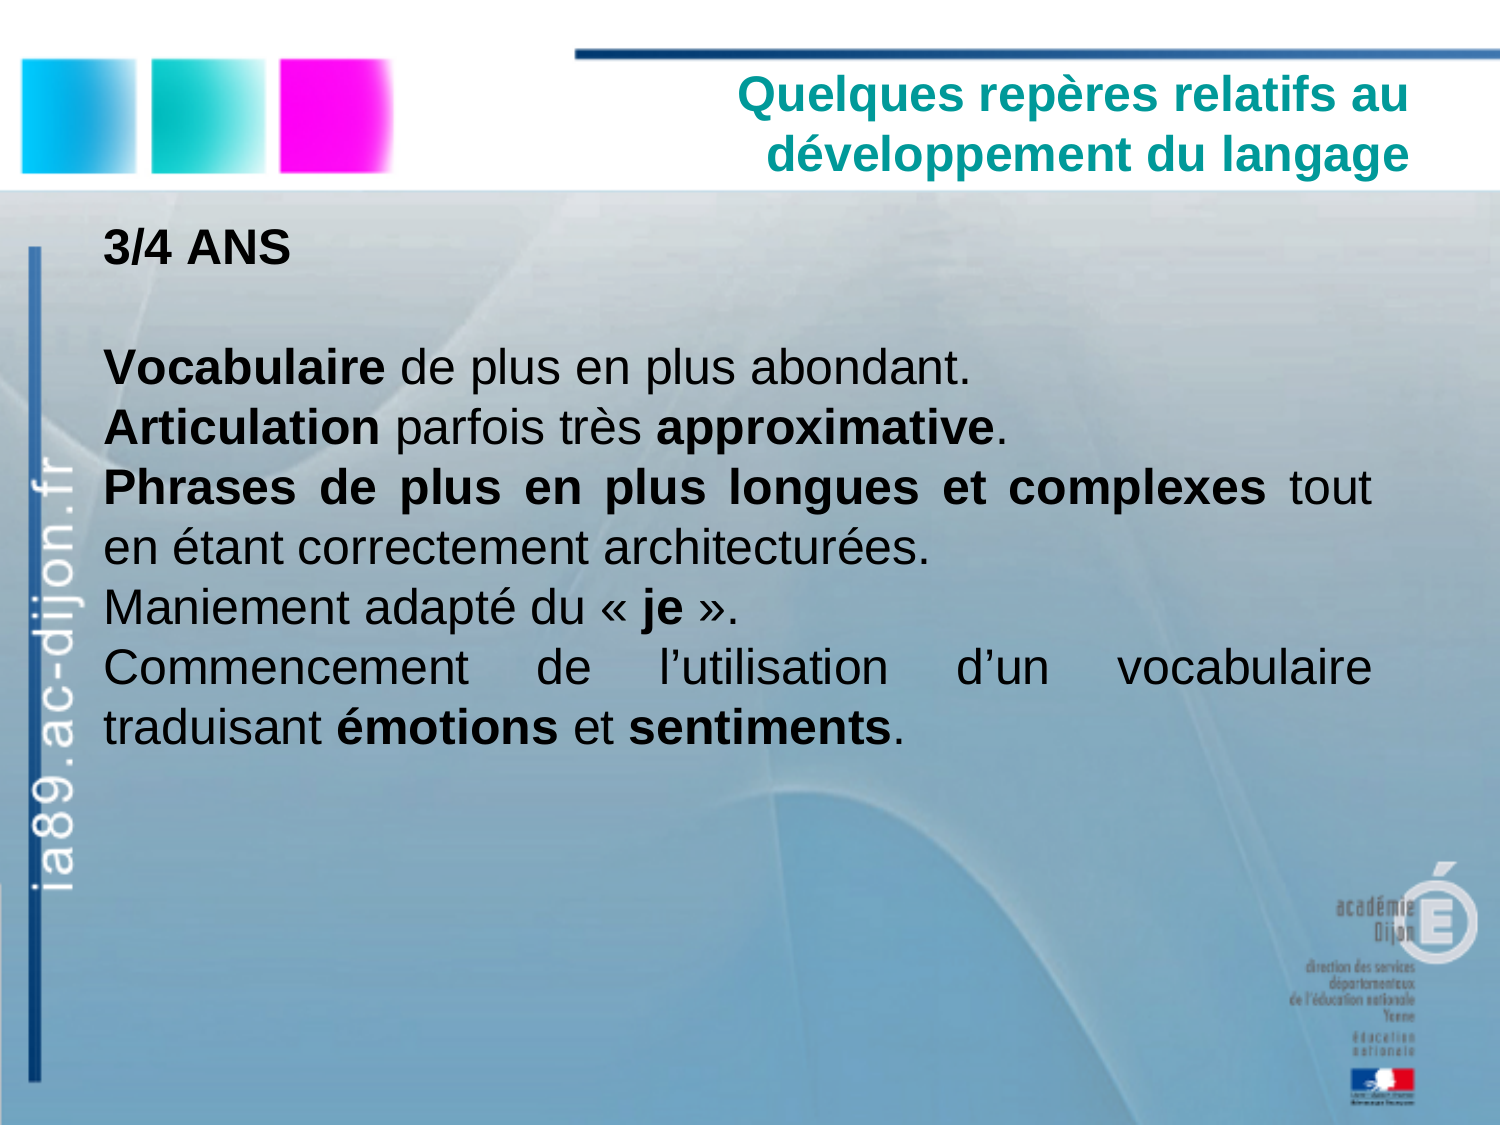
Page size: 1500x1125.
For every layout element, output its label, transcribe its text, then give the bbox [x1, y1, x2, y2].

picture [0, 0, 1500, 1125]
title Quelques repères relatifs au développement du langage [454, 42, 1426, 200]
text_box 3/4 ANS Vocabulaire de plus en plus abondant. Articulation parfois très approximative. Phrases de plus en plus longues et complexes tout en étant correctement architecturées. Maniement adapté du « je ». Commencement de l’utilisation d’un vocabulaire traduisant émotions et sentiments. [88, 206, 1388, 762]
